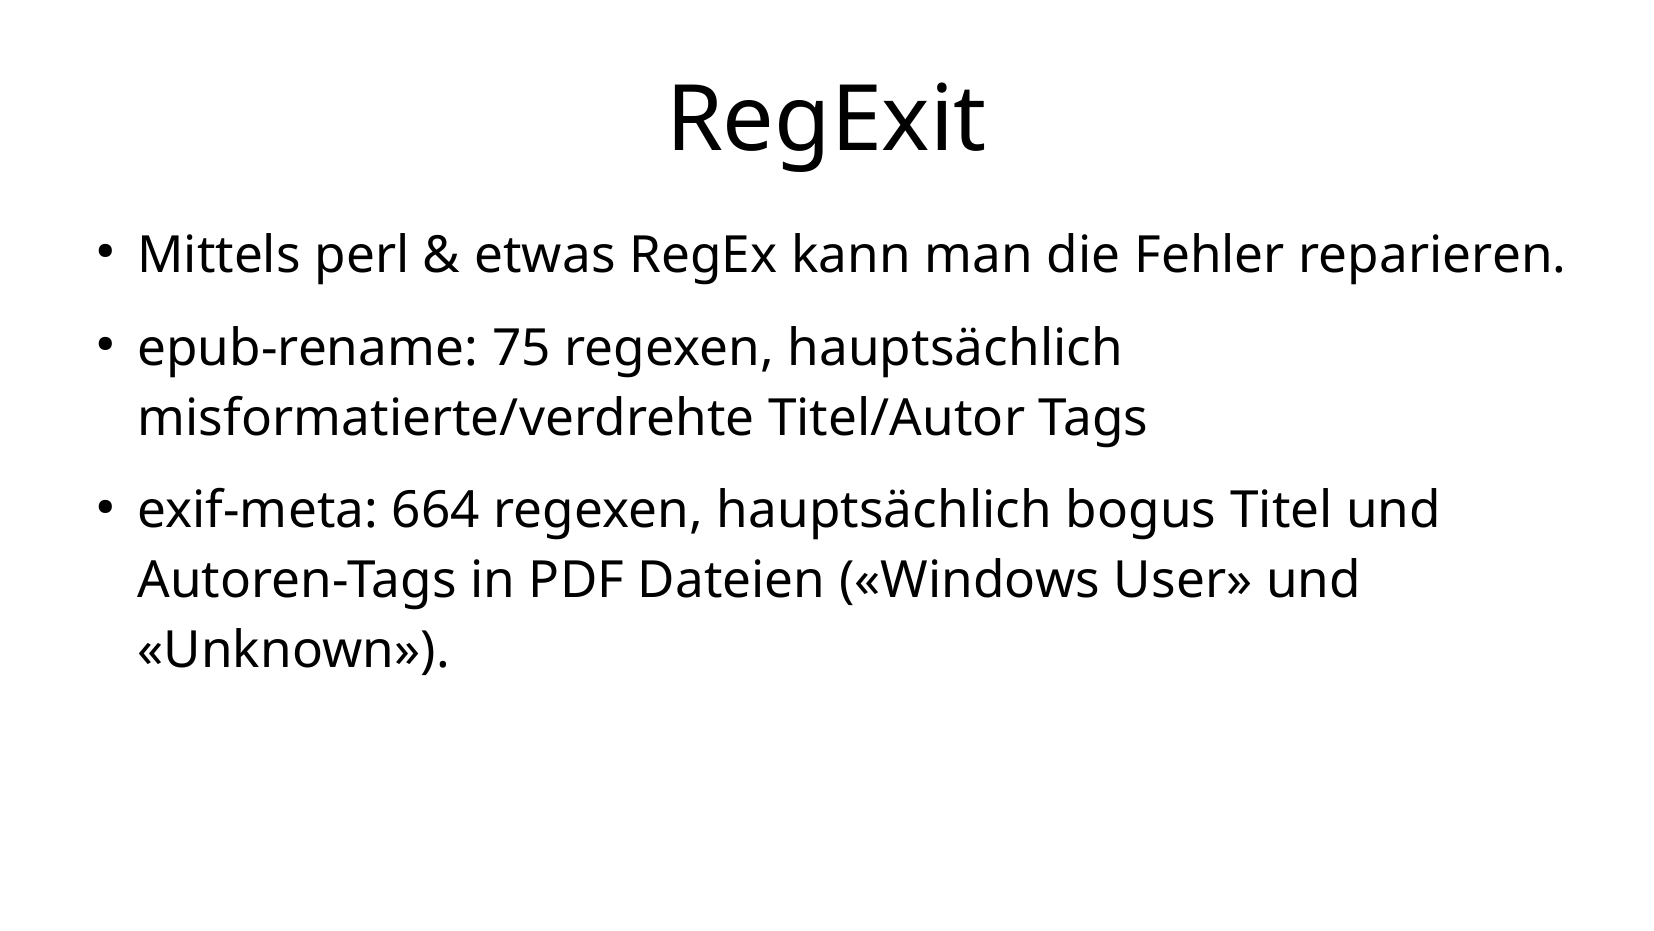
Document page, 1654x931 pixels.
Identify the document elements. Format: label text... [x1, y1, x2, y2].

list Mittels perl & etwas RegEx kann man die Fehler reparieren. epub-rename: 75 regexen, hauptsächlich misformatierte/verdrehte Titel/Autor Tags exif-meta: 664 regexen, hauptsächlich bogus Titel und Autoren-Tags in PDF Dateien («Windows User» und «Unknown»). [82, 217, 1571, 758]
title RegExit [82, 37, 1571, 193]
